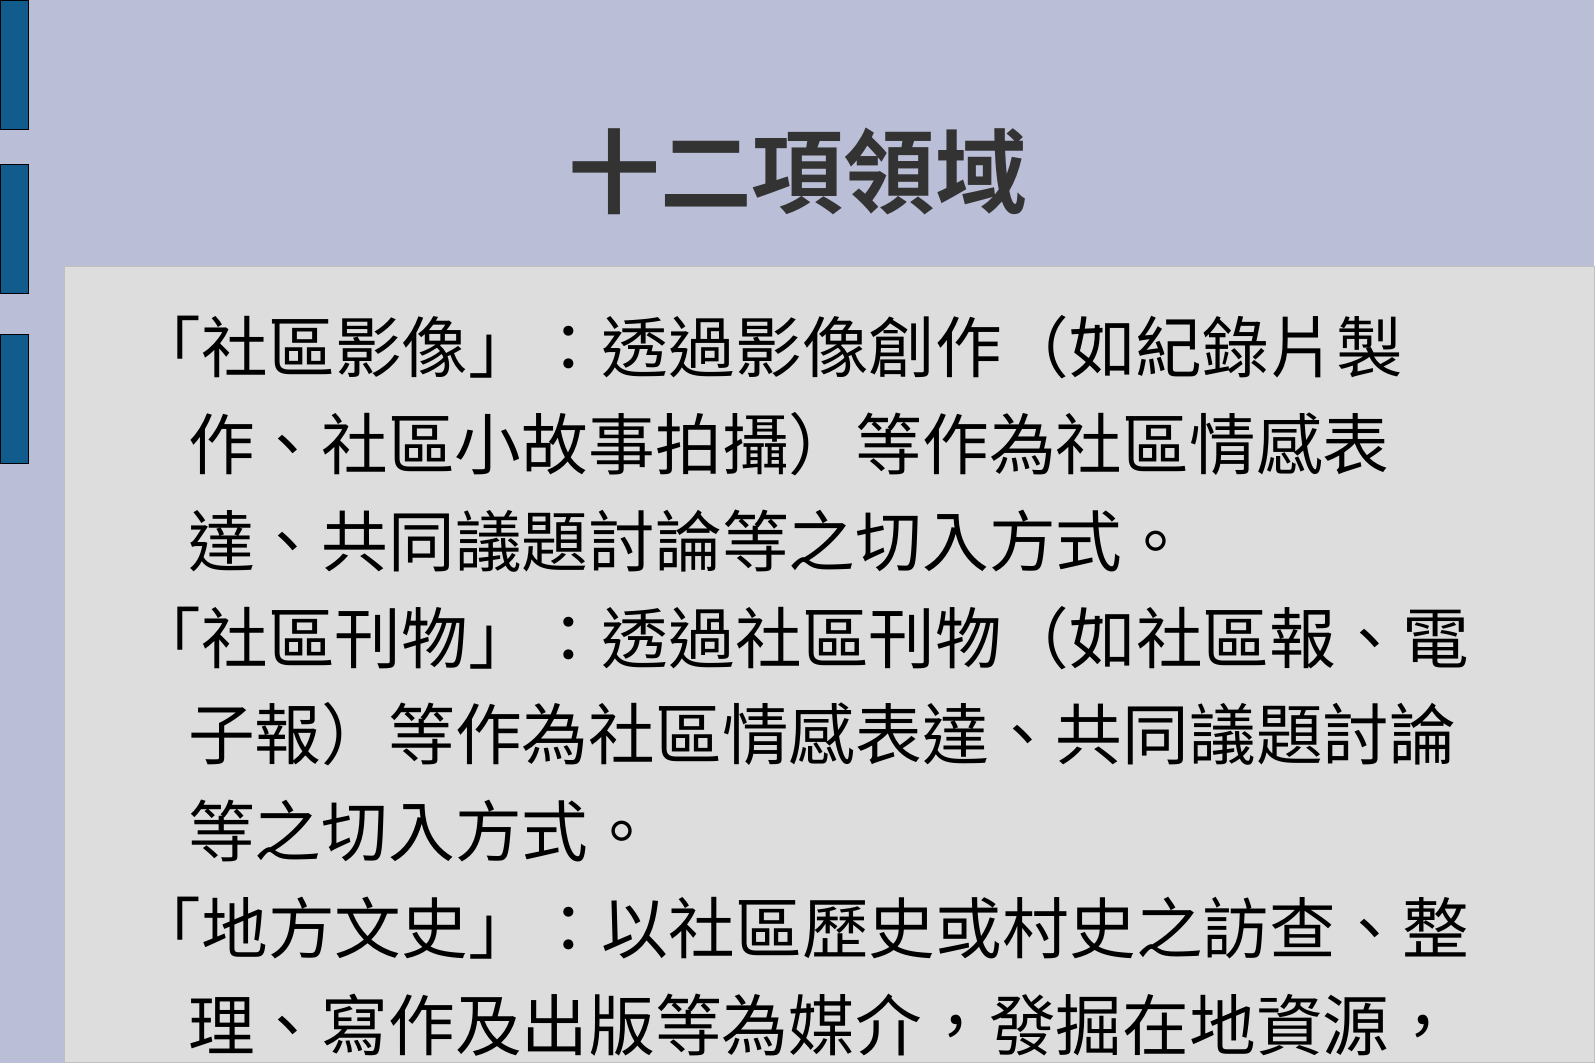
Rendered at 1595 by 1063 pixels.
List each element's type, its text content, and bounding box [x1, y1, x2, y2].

title 十二項領域 [117, 78, 1479, 256]
list 「社區影像」：透過影像創作（如紀錄片製作、社區小故事拍攝）等作為社區情感表達、共同議題討論等之切入方式。 「社區刊物」：透過社區刊物（如社區報、電子報）等作為社區情感表達、共同議題討論等之切入方式。 「地方文史」：以社區歷史或村史之訪查、整理、寫作及出版等為媒介，發掘在地資源，深化社區認同，以此探討社區願景圖像、社區發展等議題，並以社區居民為主進行訪查、紀錄、整理等工作。 [117, 295, 1479, 1030]
